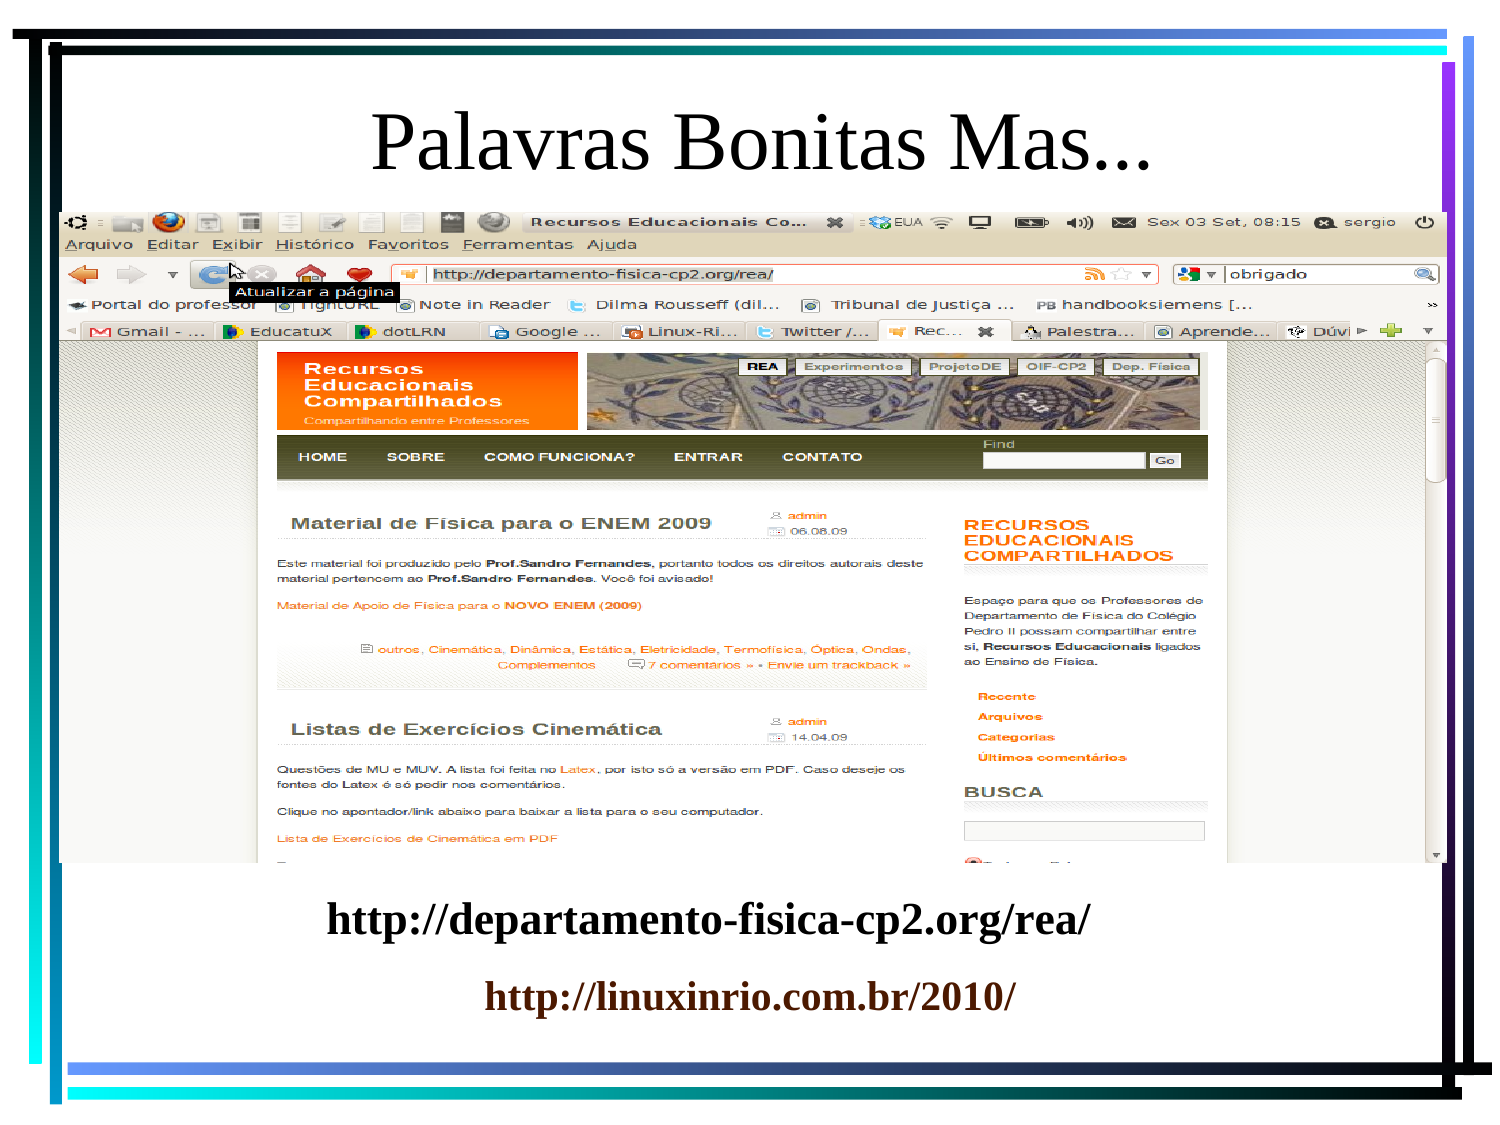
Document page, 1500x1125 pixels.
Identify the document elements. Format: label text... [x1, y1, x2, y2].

title Palavras Bonitas Mas... [125, 87, 1401, 212]
picture [0, 0, 1500, 1125]
title http://departamento-fisica-cp2.org/rea/ [265, 885, 1152, 966]
text_box http://linuxinrio.com.br/2010/ [419, 966, 1032, 1029]
